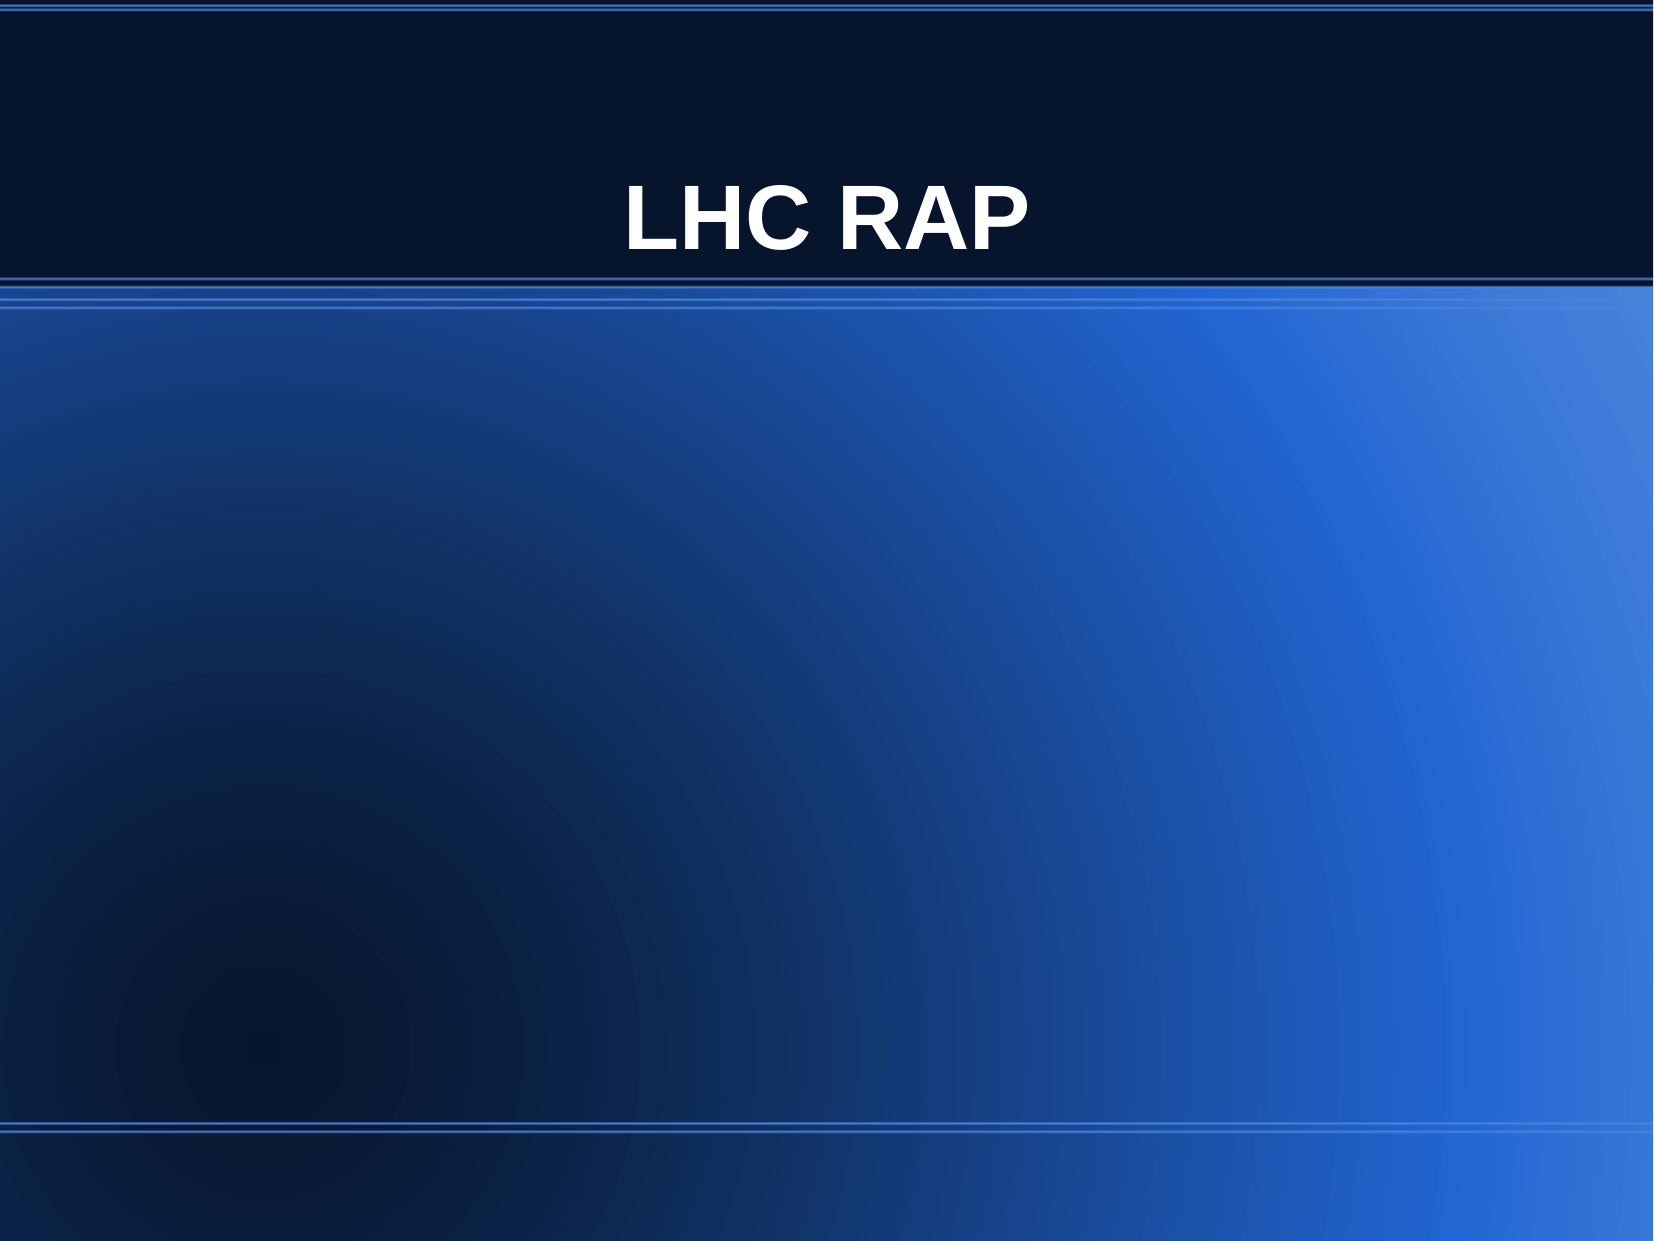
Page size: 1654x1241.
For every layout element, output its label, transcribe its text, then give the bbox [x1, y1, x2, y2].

picture [0, 0, 1654, 1241]
title LHC RAP [121, 122, 1534, 315]
